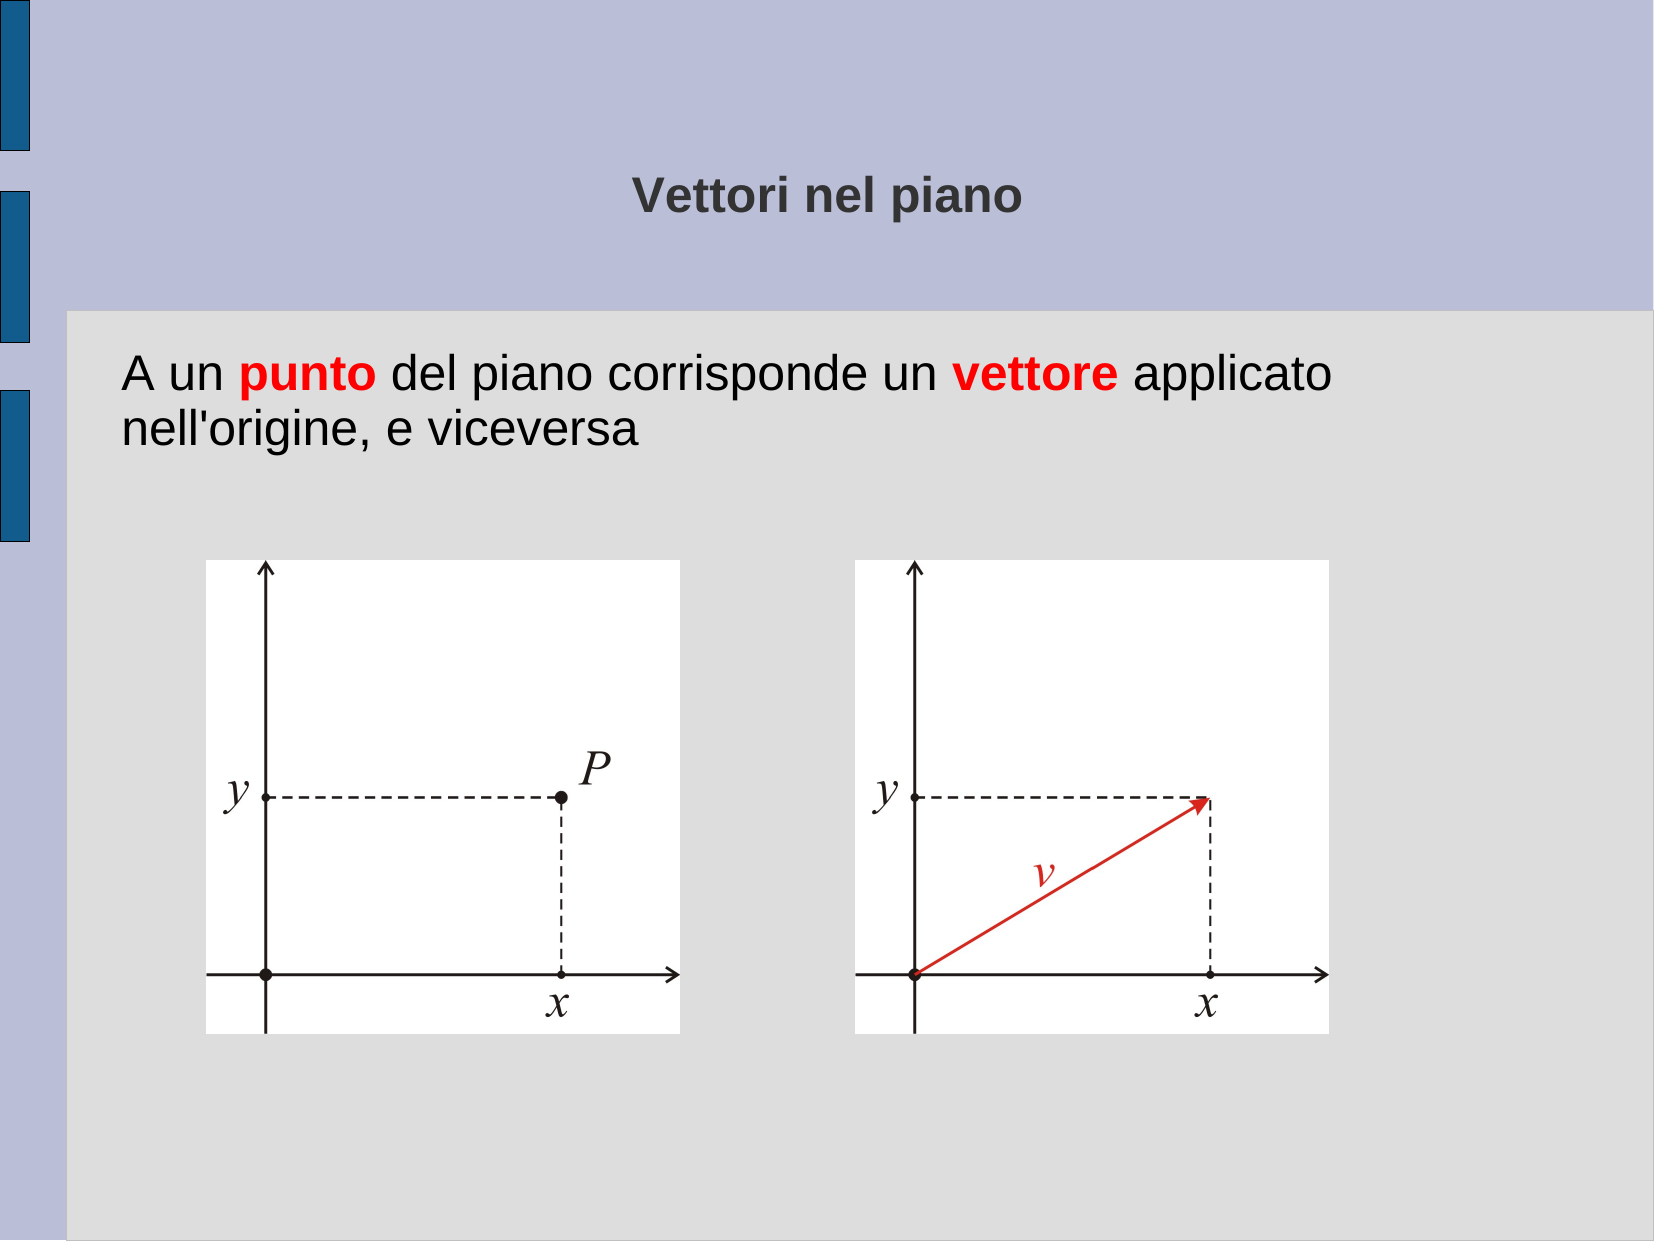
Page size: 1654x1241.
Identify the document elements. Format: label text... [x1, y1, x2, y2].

list A un punto del piano corrisponde un vettore applicato nell'origine, e viceversa [121, 344, 1534, 1127]
title Vettori nel piano [121, 91, 1534, 299]
picture [206, 560, 680, 1034]
picture [855, 560, 1329, 1034]
